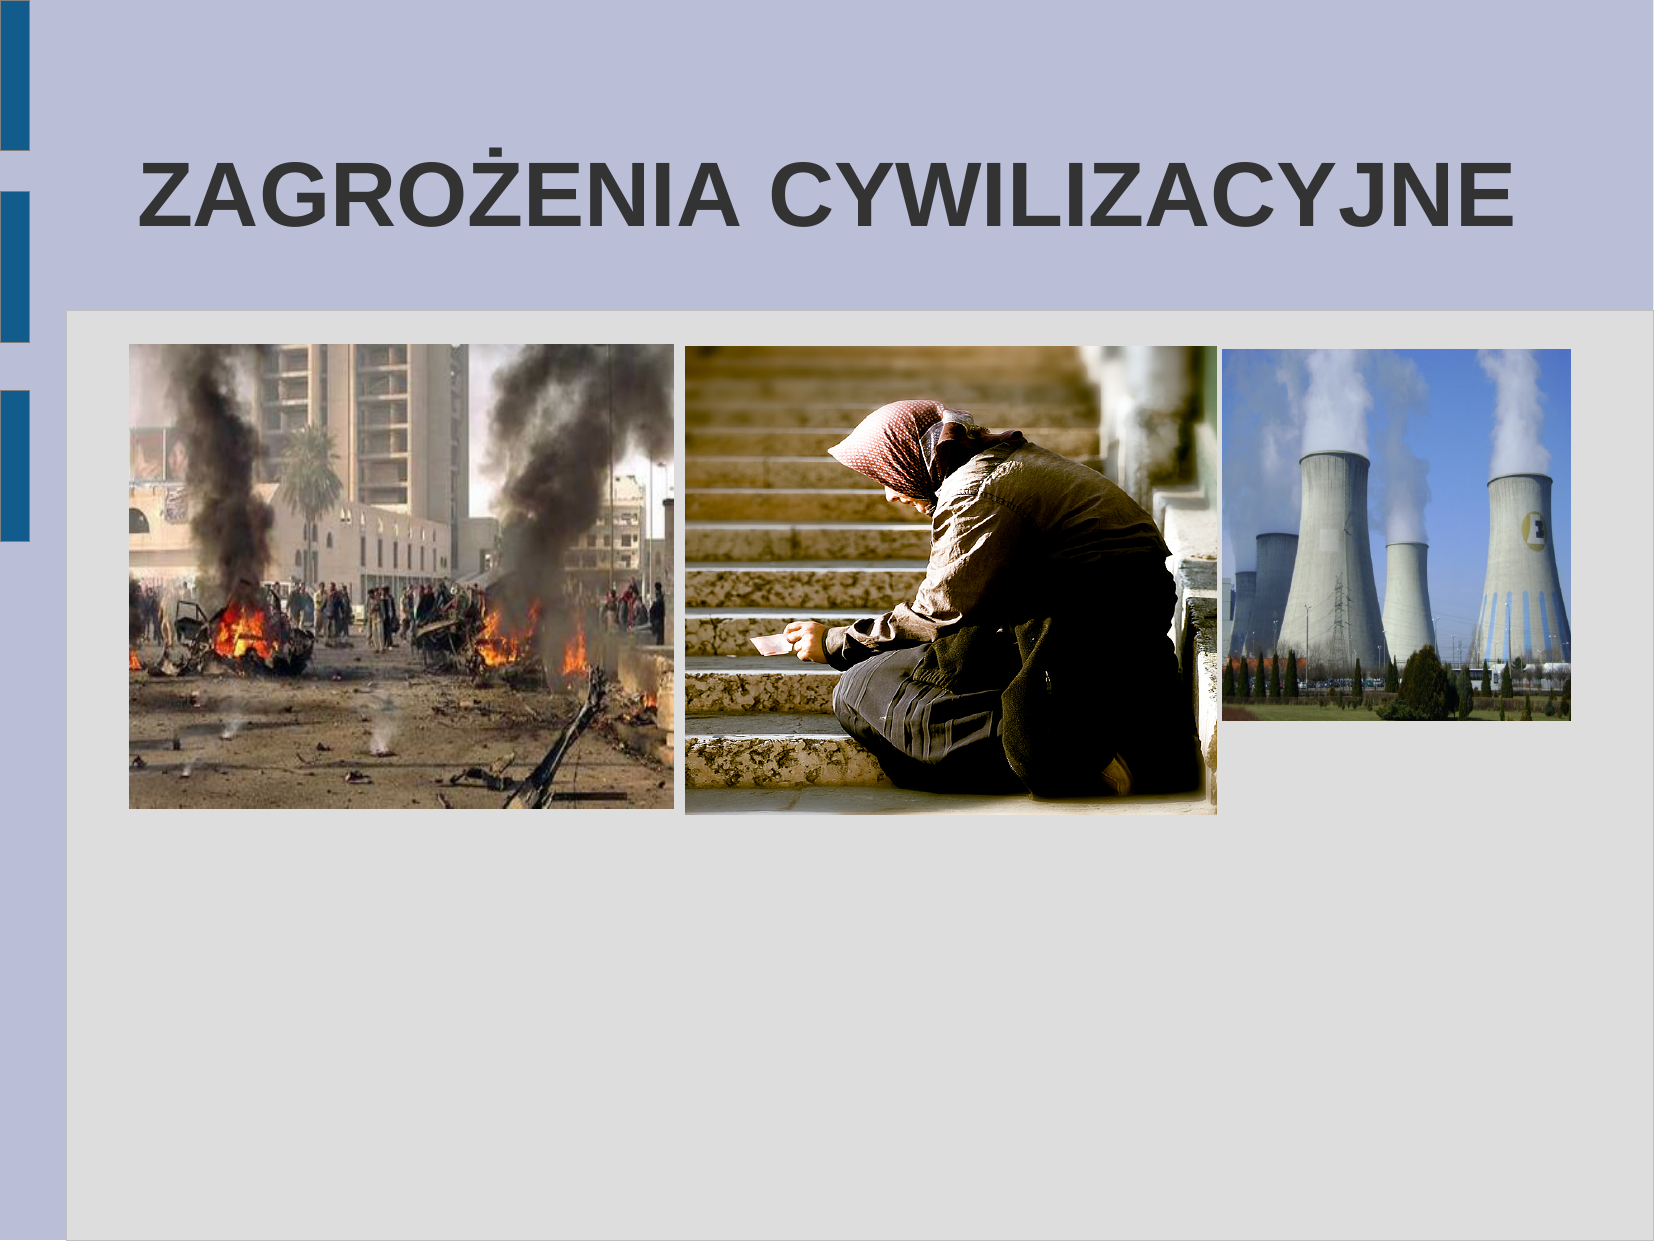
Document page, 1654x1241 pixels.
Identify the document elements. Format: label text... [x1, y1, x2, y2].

title ZAGROŻENIA CYWILIZACYJNE [121, 91, 1534, 299]
picture [129, 344, 674, 809]
picture [685, 346, 1217, 815]
picture [1222, 349, 1571, 721]
